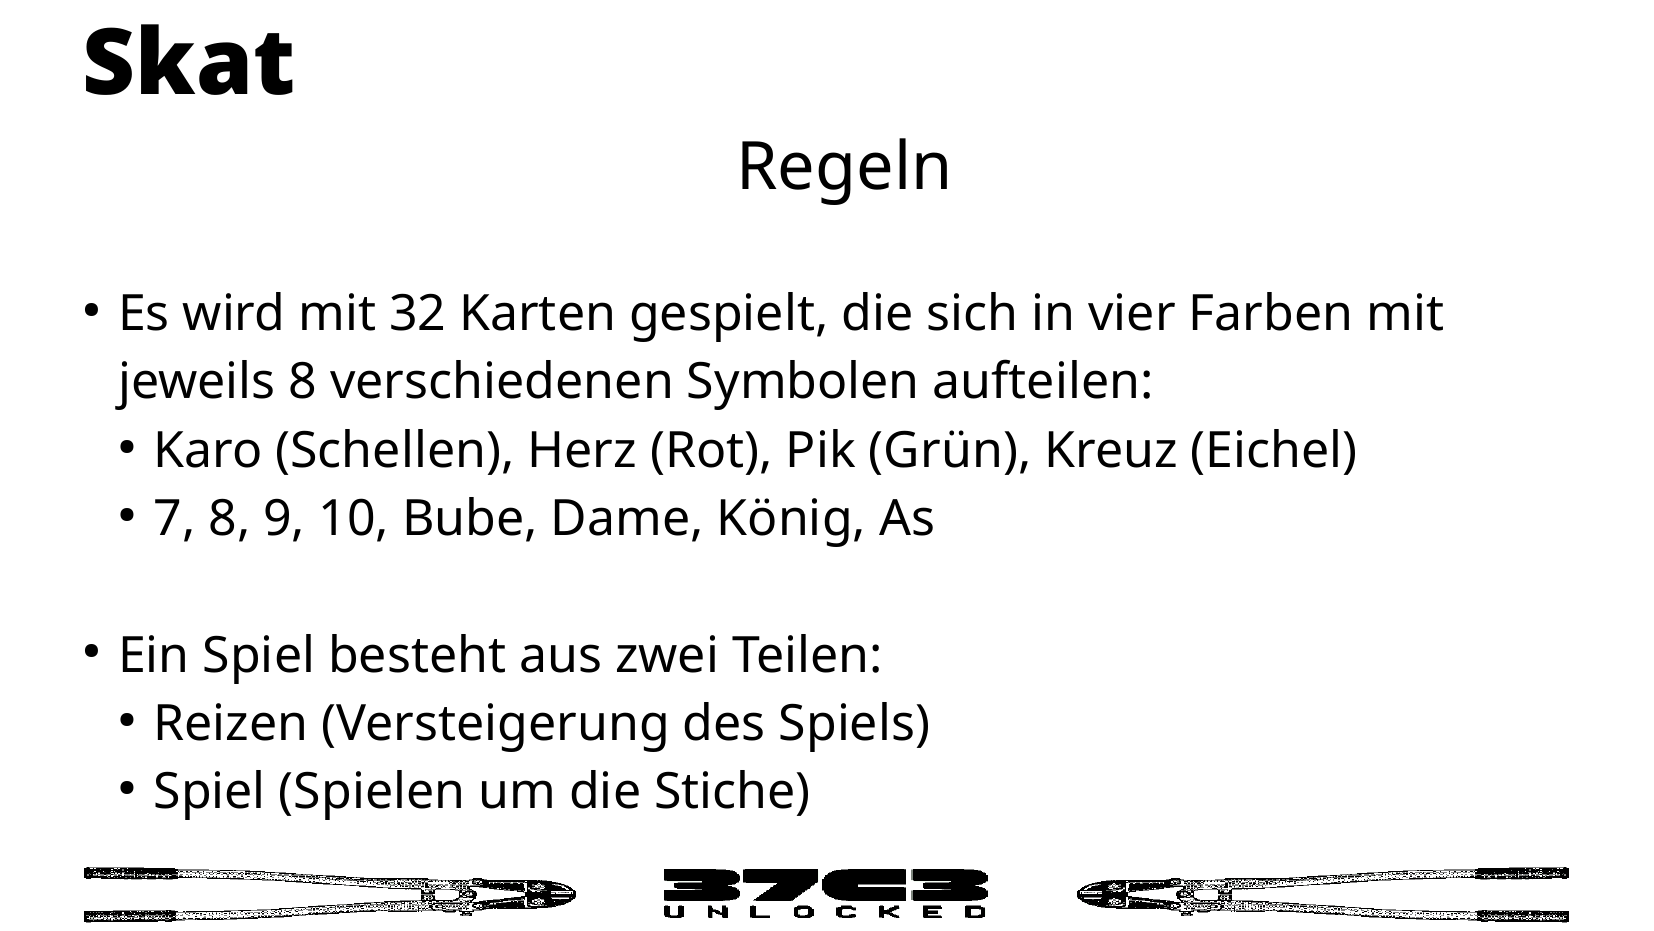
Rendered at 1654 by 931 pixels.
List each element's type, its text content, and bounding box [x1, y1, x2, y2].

picture [0, 856, 1654, 931]
title Skat [82, 0, 1571, 118]
subtitle Regeln Es wird mit 32 Karten gespielt, die sich in vier Farben mit jeweils 8 verschiedenen Symbolen aufteilen: Karo (Schellen), Herz (Rot), Pik (Grün), Kreuz (Eichel) 7, 8, 9, 10, Bube, Dame, König, As Ein Spiel besteht aus zwei Teilen: Reizen (Versteigerung des Spiels) Spiel (Spielen um die Stiche) [82, 118, 1571, 856]
